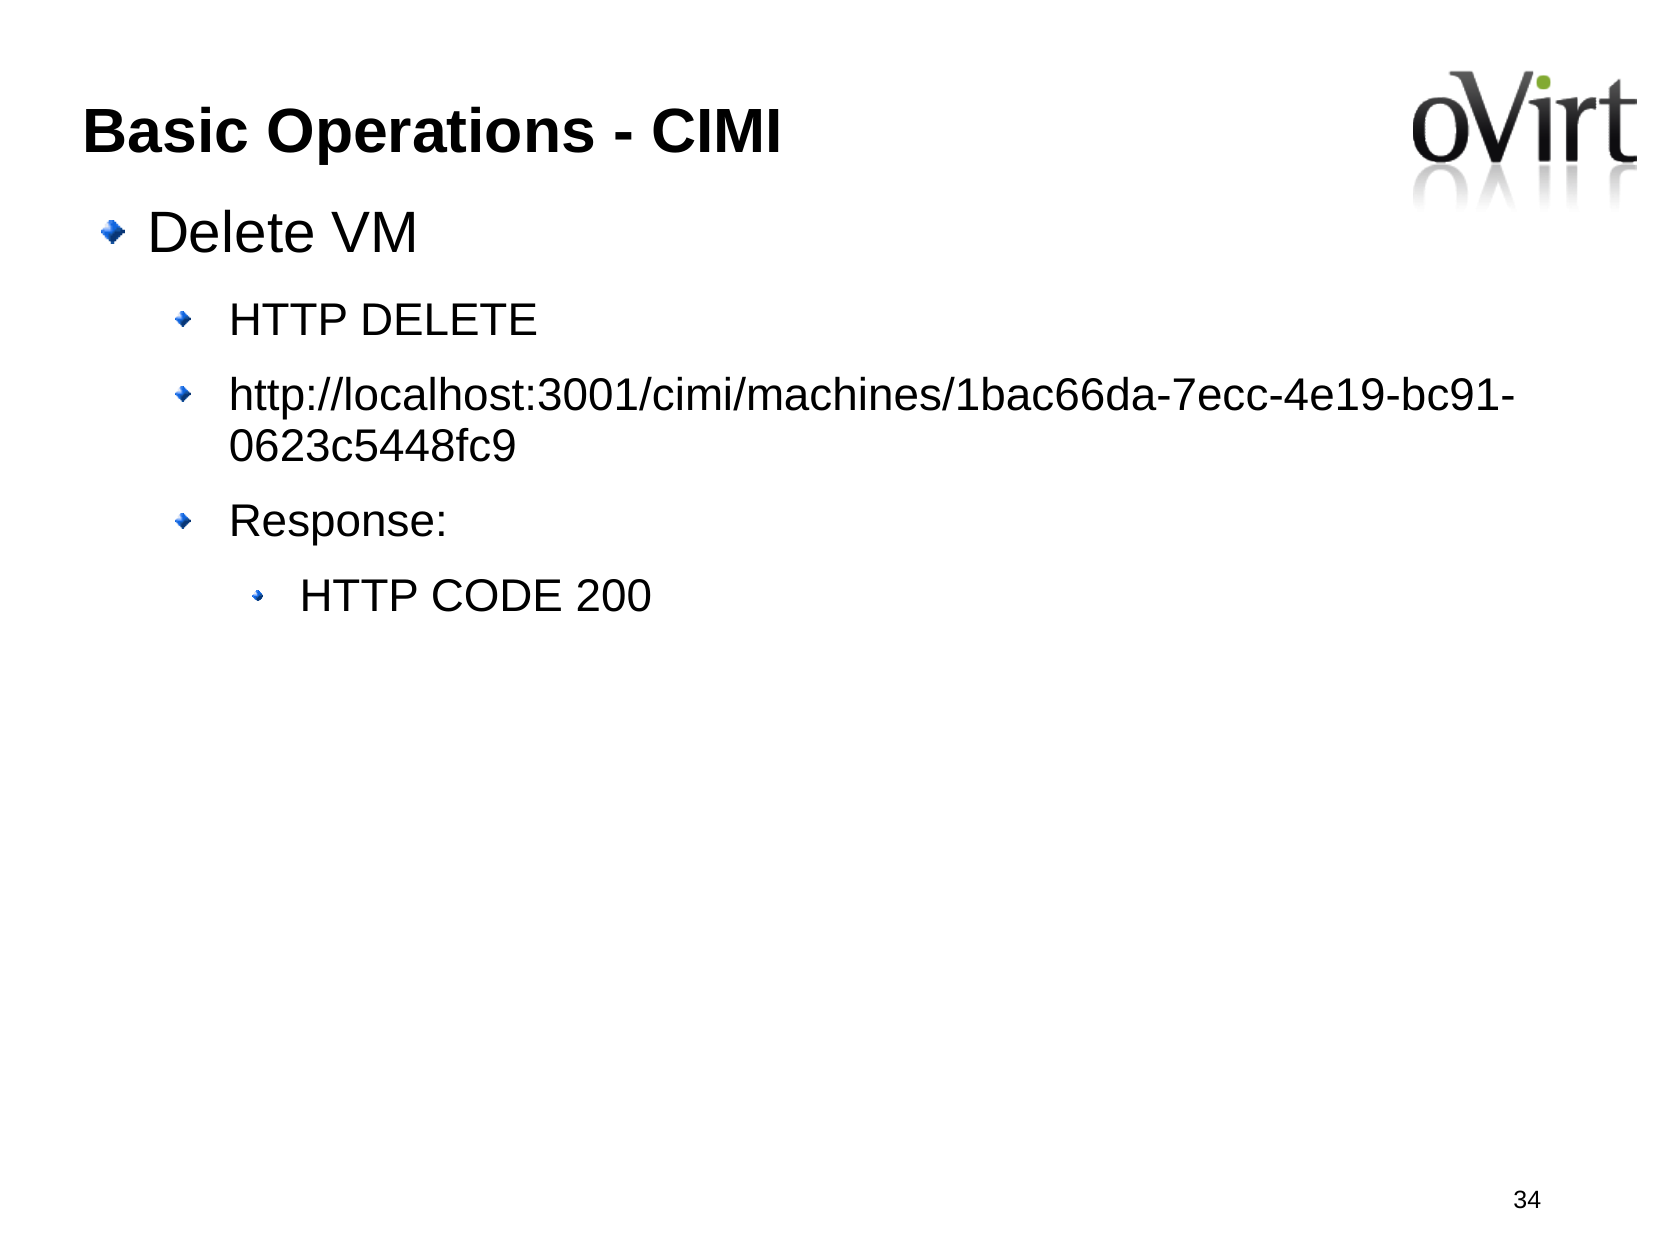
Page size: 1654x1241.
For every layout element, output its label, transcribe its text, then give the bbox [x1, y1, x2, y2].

title Basic Operations - CIMI [82, 37, 1303, 226]
picture [1413, 63, 1637, 212]
list Delete VM HTTP DELETE http://localhost:3001/cimi/machines/1bac66da-7ecc-4e19-bc91-0623c5448fc9 Response: HTTP CODE 200 [86, 199, 1576, 993]
